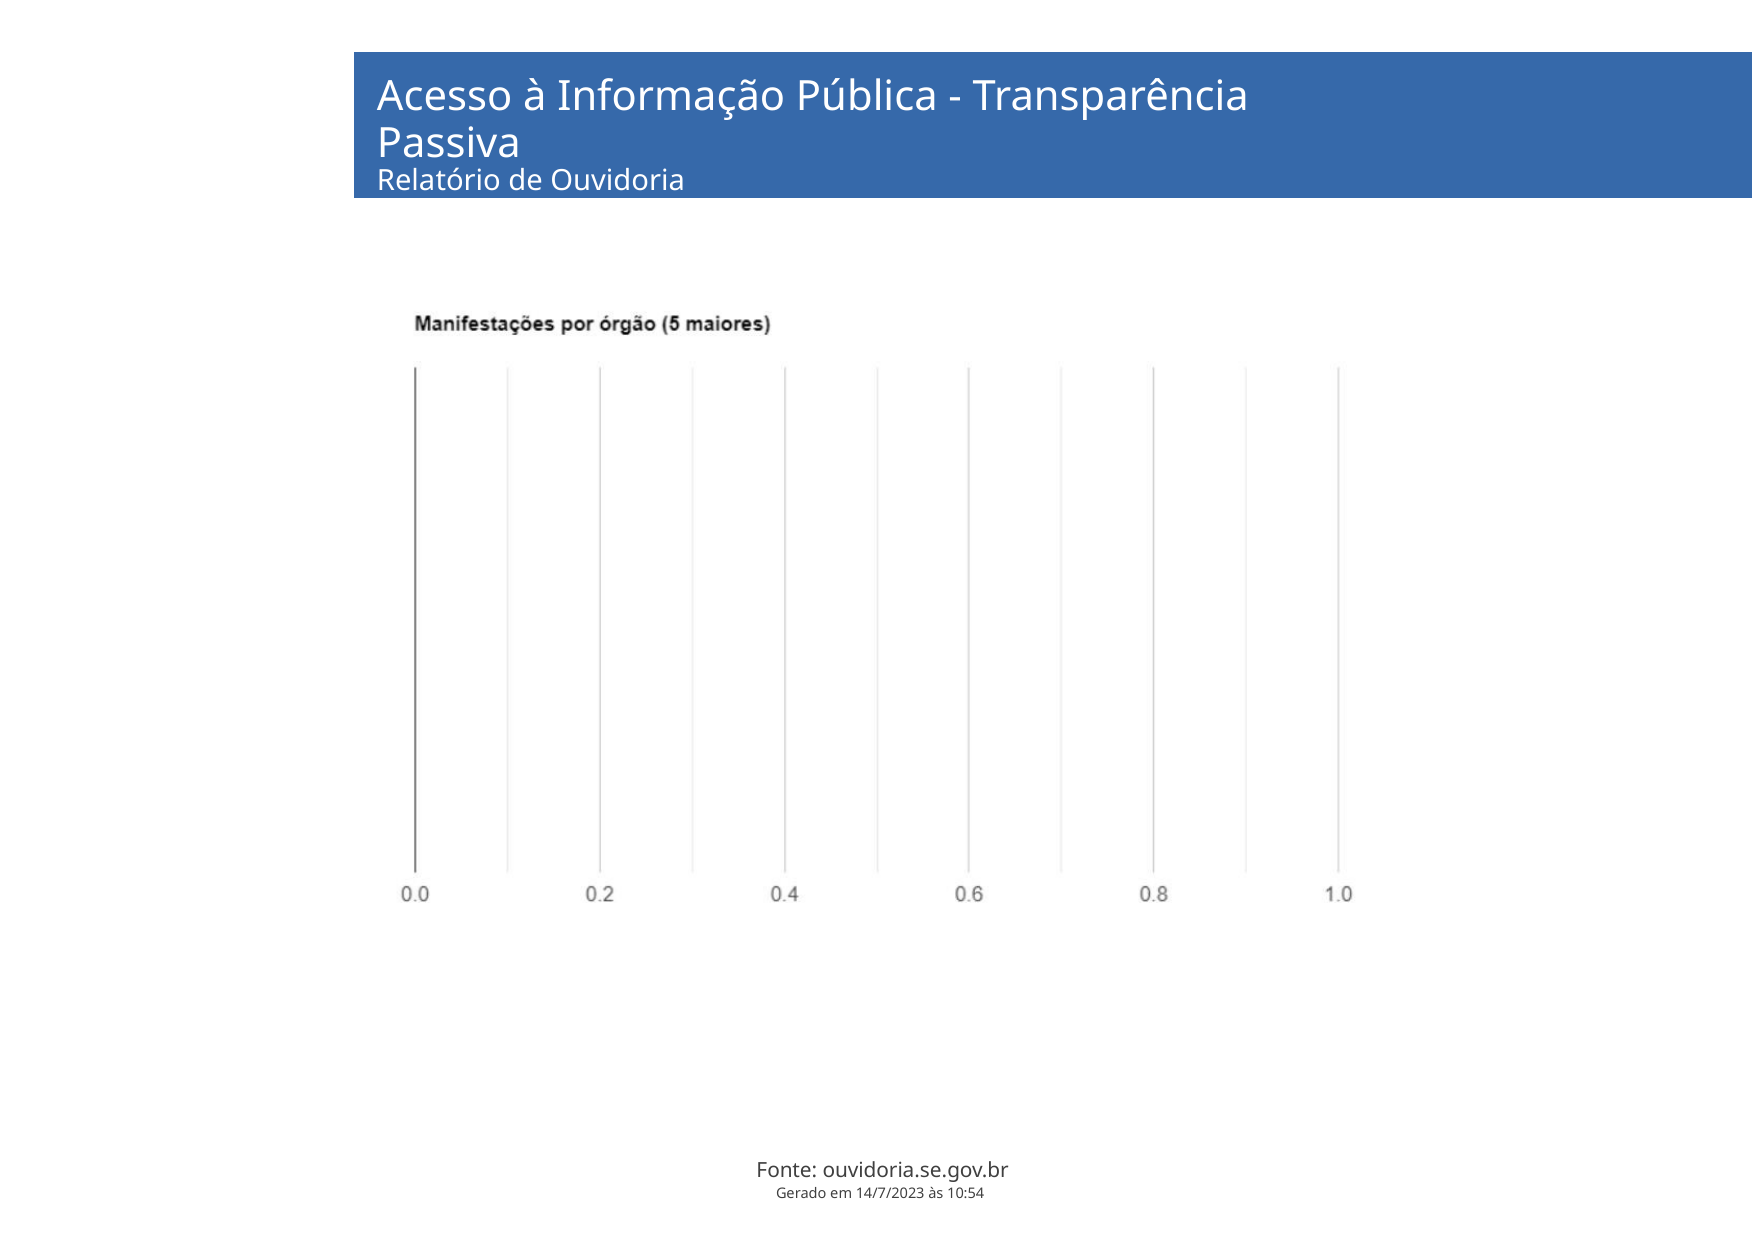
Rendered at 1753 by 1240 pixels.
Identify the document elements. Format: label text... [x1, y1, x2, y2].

text_box [354, 52, 1752, 198]
text_box [155, 211, 1599, 1028]
text_box Fonte: ouvidoria.se.gov.br Gerado em 14/7/2023 às 10:54 [756, 1158, 1023, 1202]
text_box Acesso à Informação Pública - Transparência Passiva Relatório de Ouvidoria EMSETUR - Abril a Abril de 2023 [376, 72, 1403, 228]
